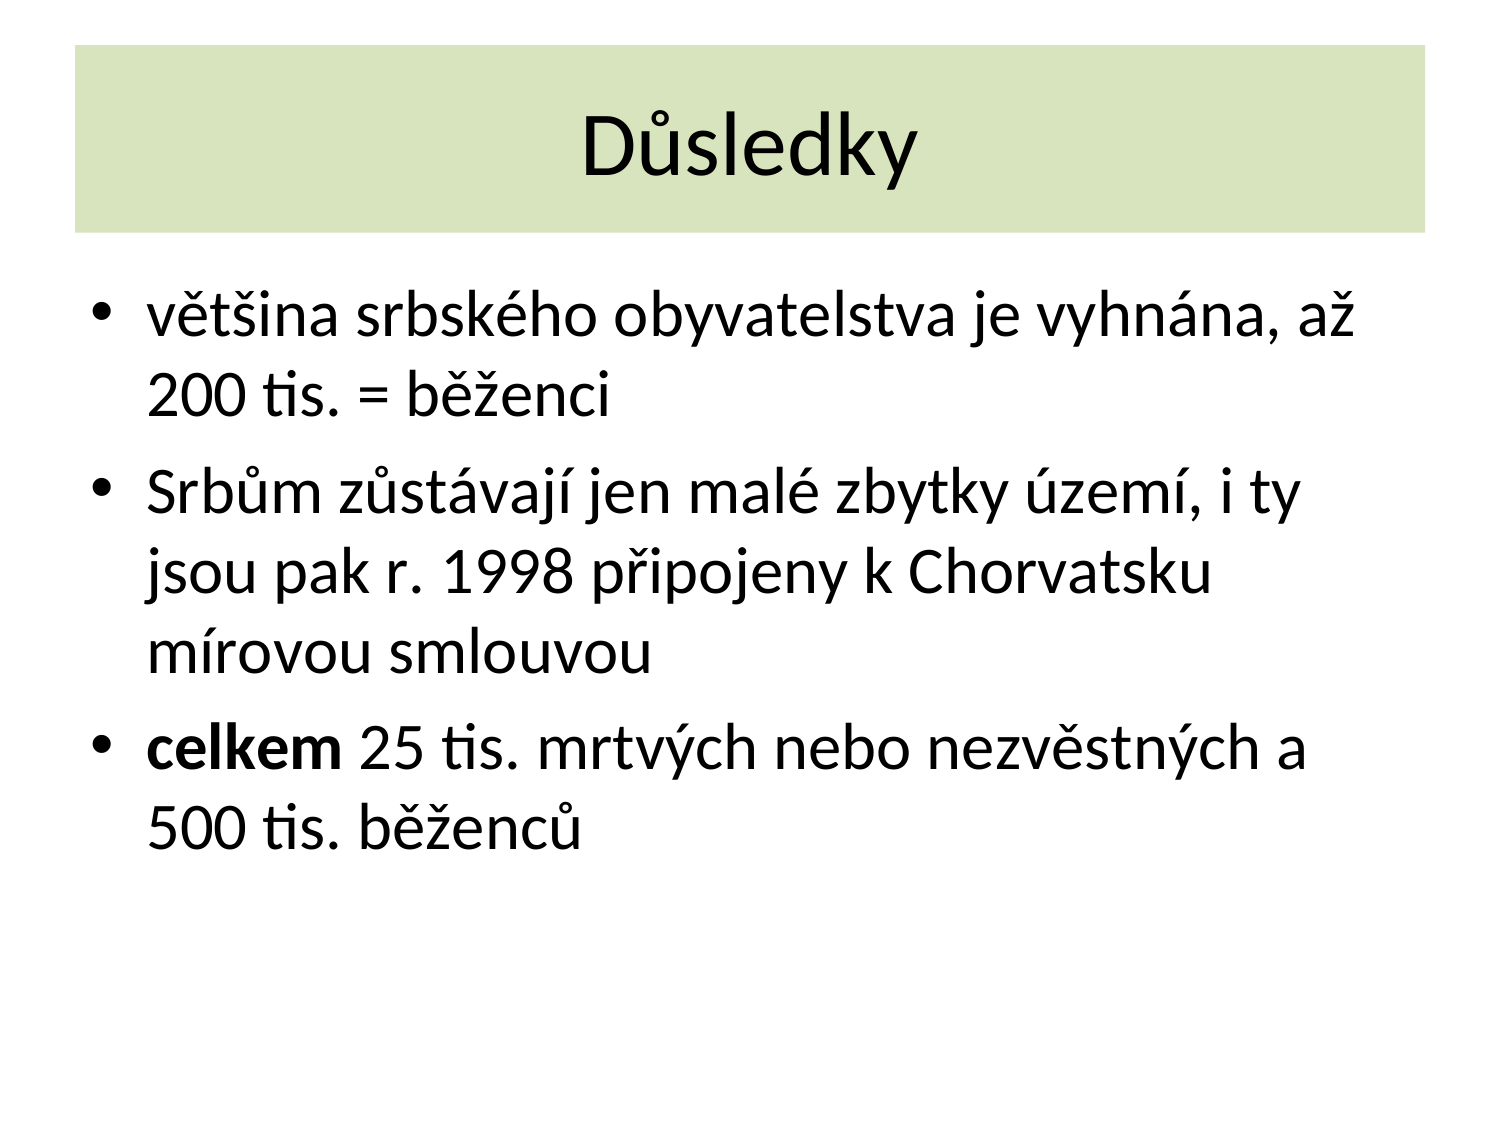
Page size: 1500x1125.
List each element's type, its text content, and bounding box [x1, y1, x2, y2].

list většina srbského obyvatelstva je vyhnána, až 200 tis. = běženci Srbům zůstávají jen malé zbytky území, i ty jsou pak r. 1998 připojeny k Chorvatsku mírovou smlouvou celkem 25 tis. mrtvých nebo nezvěstných a 500 tis. běženců [75, 262, 1426, 1006]
title Důsledky [75, 45, 1426, 233]
